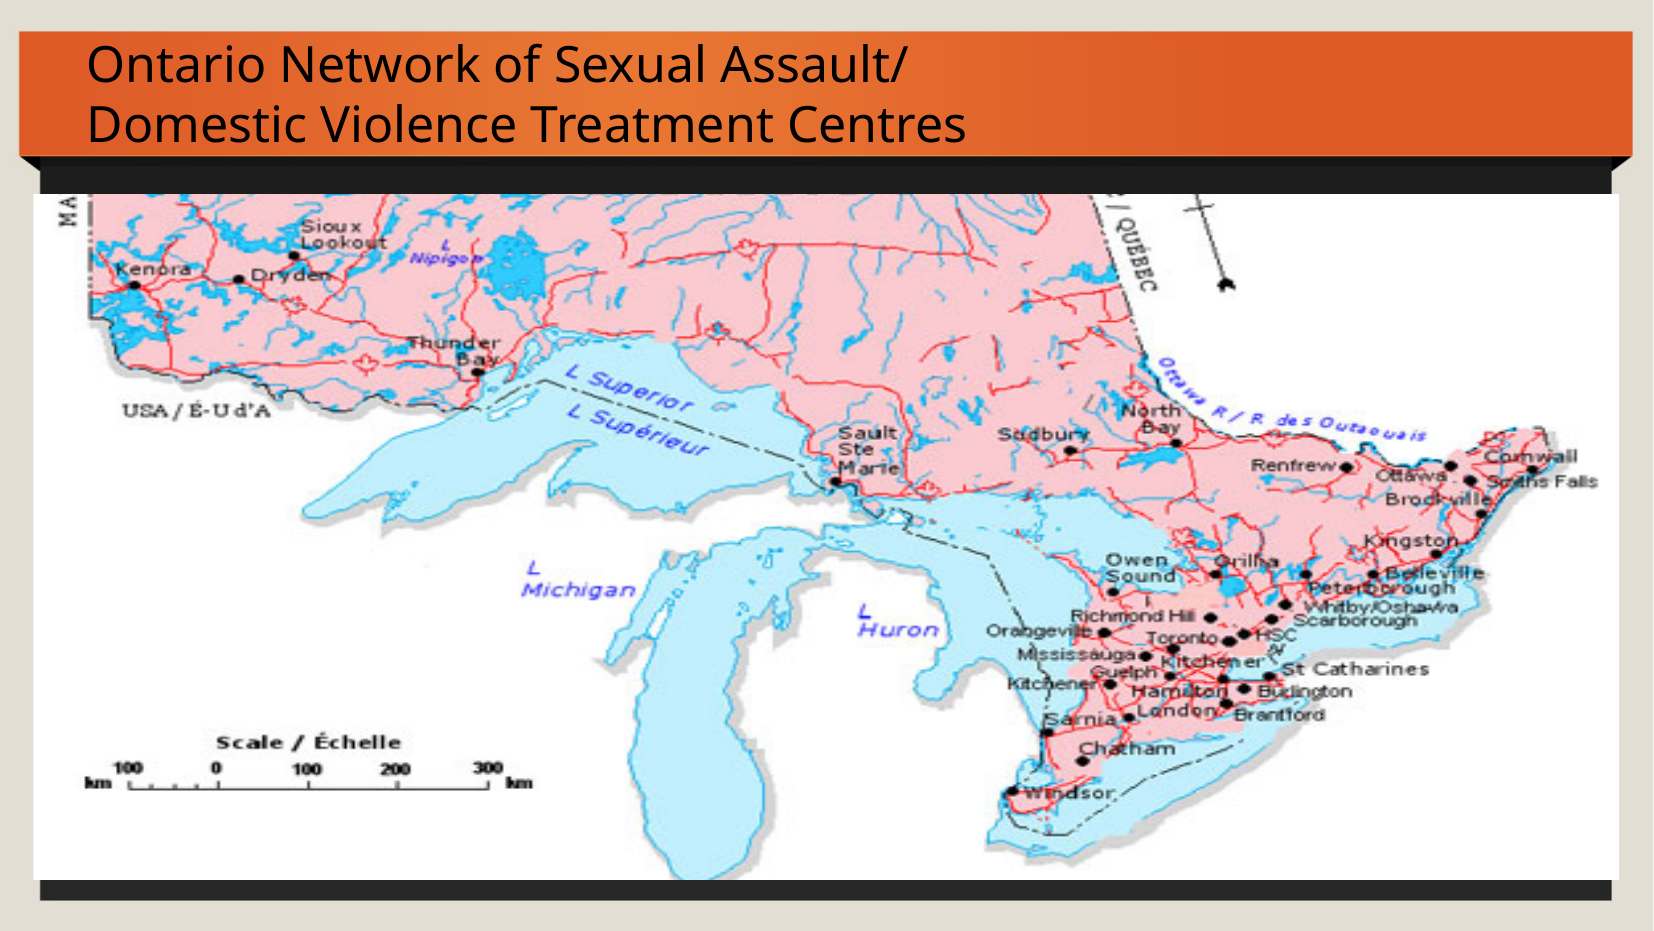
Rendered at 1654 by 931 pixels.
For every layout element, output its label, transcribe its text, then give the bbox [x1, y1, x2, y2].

picture [0, 0, 1654, 931]
title Ontario Network of Sexual Assault/ Domestic Violence Treatment Centres [71, 11, 1597, 175]
